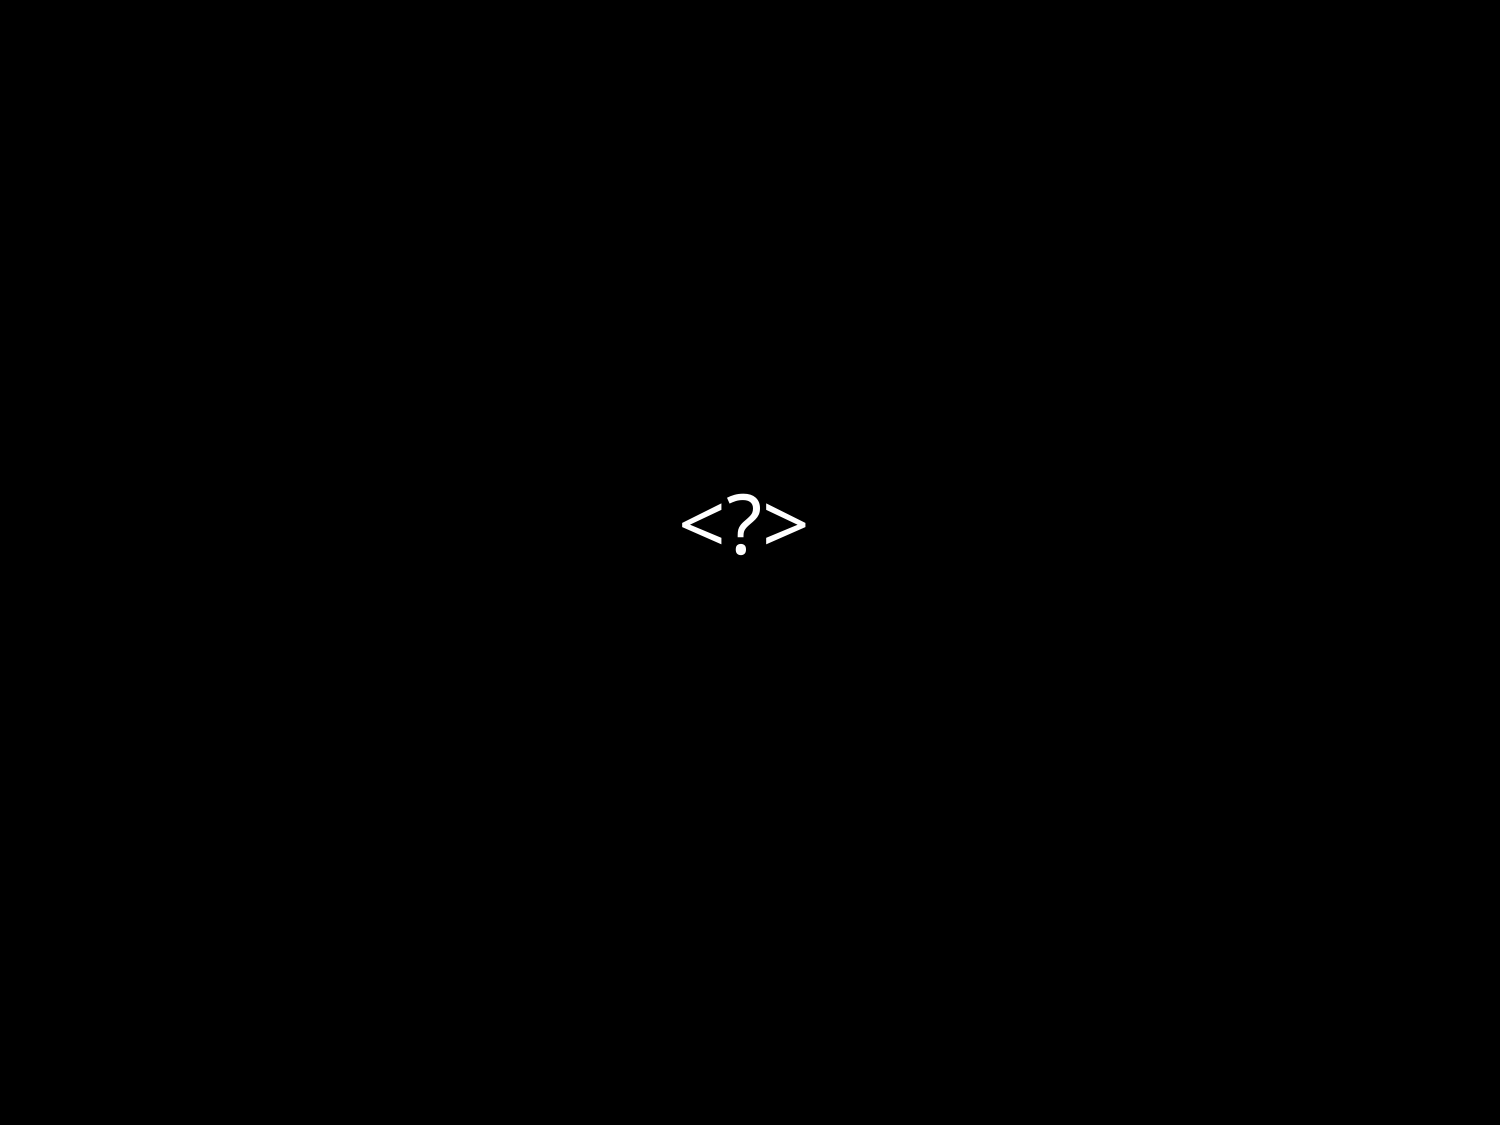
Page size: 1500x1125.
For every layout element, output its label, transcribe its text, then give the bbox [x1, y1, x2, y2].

title <?> [75, 428, 1414, 616]
